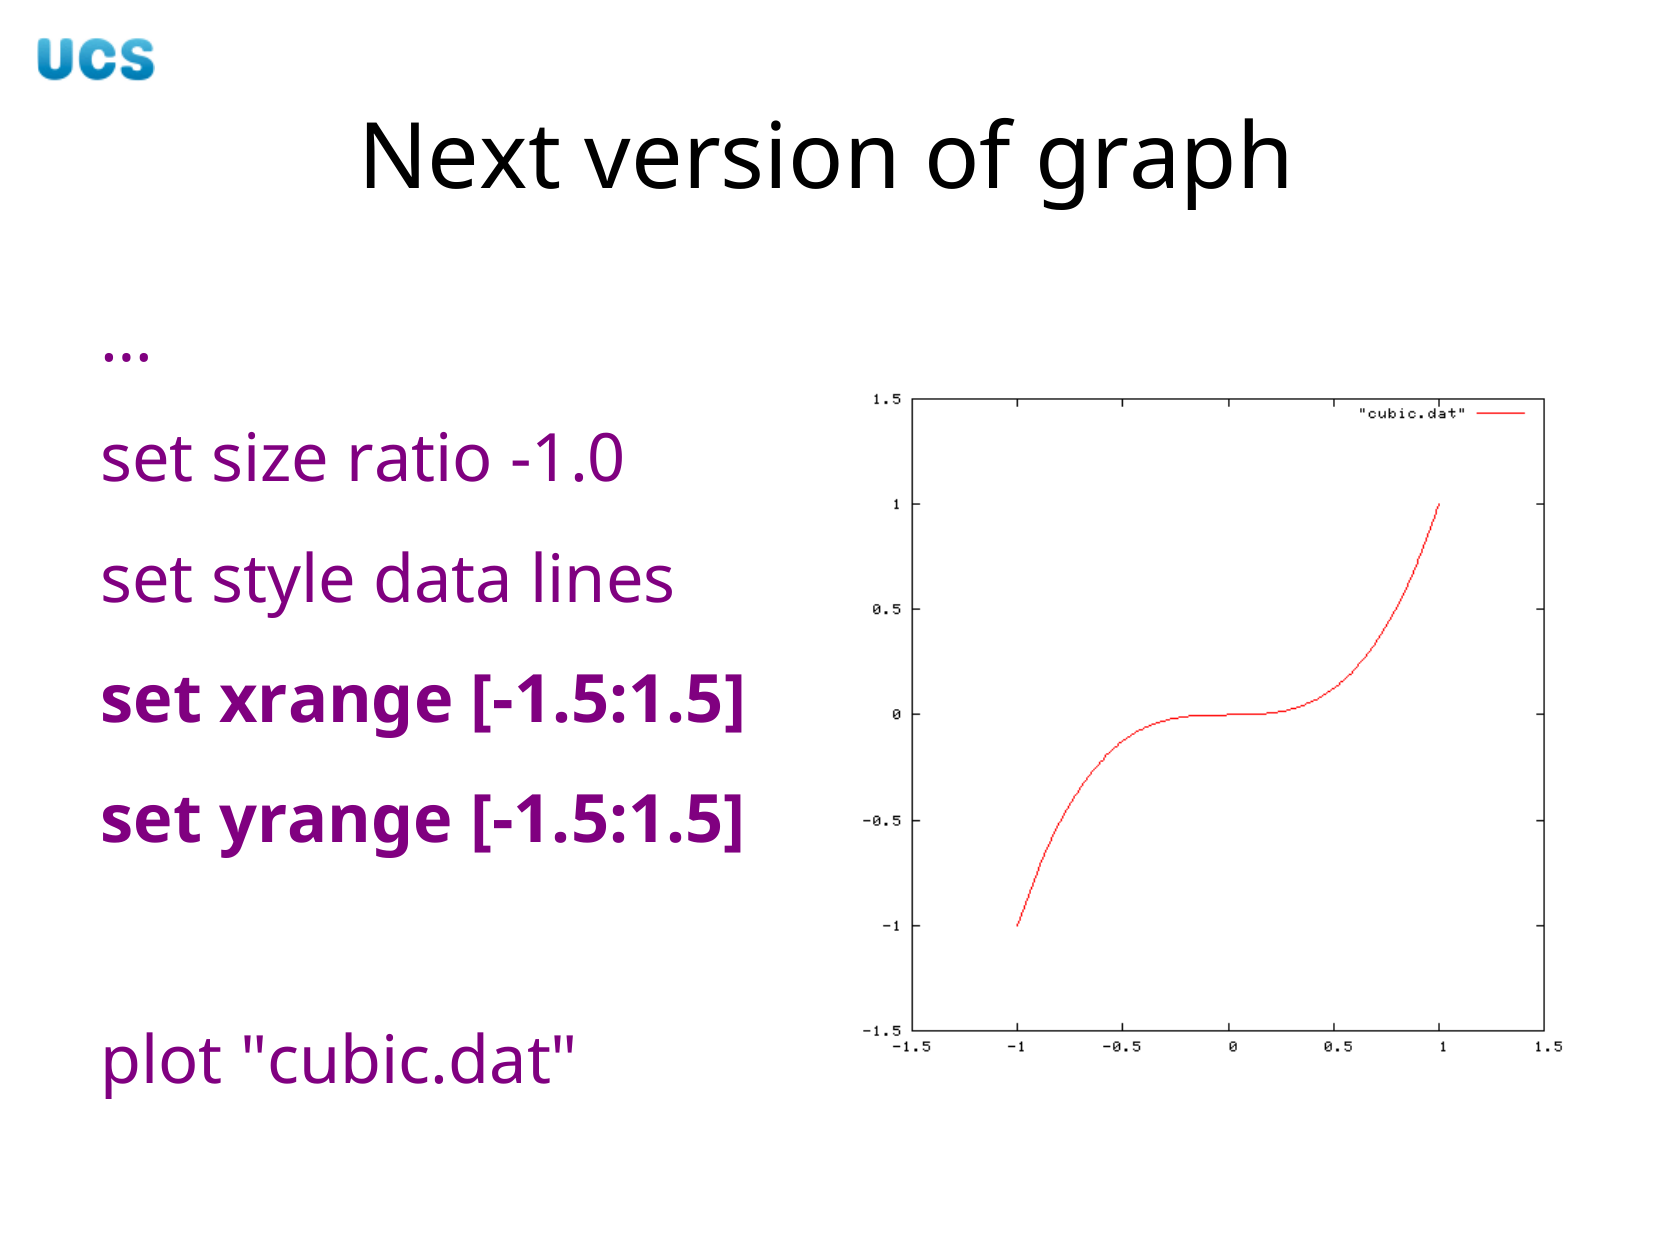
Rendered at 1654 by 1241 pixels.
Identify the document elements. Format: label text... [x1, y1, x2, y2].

title Next version of graph [82, 49, 1571, 257]
picture [37, 37, 155, 82]
list … set size ratio -1.0 set style data lines set xrange [-1.5:1.5] set yrange [-1.5:1.5] plot "cubic.dat" [82, 290, 809, 1109]
picture [845, 336, 1572, 1063]
